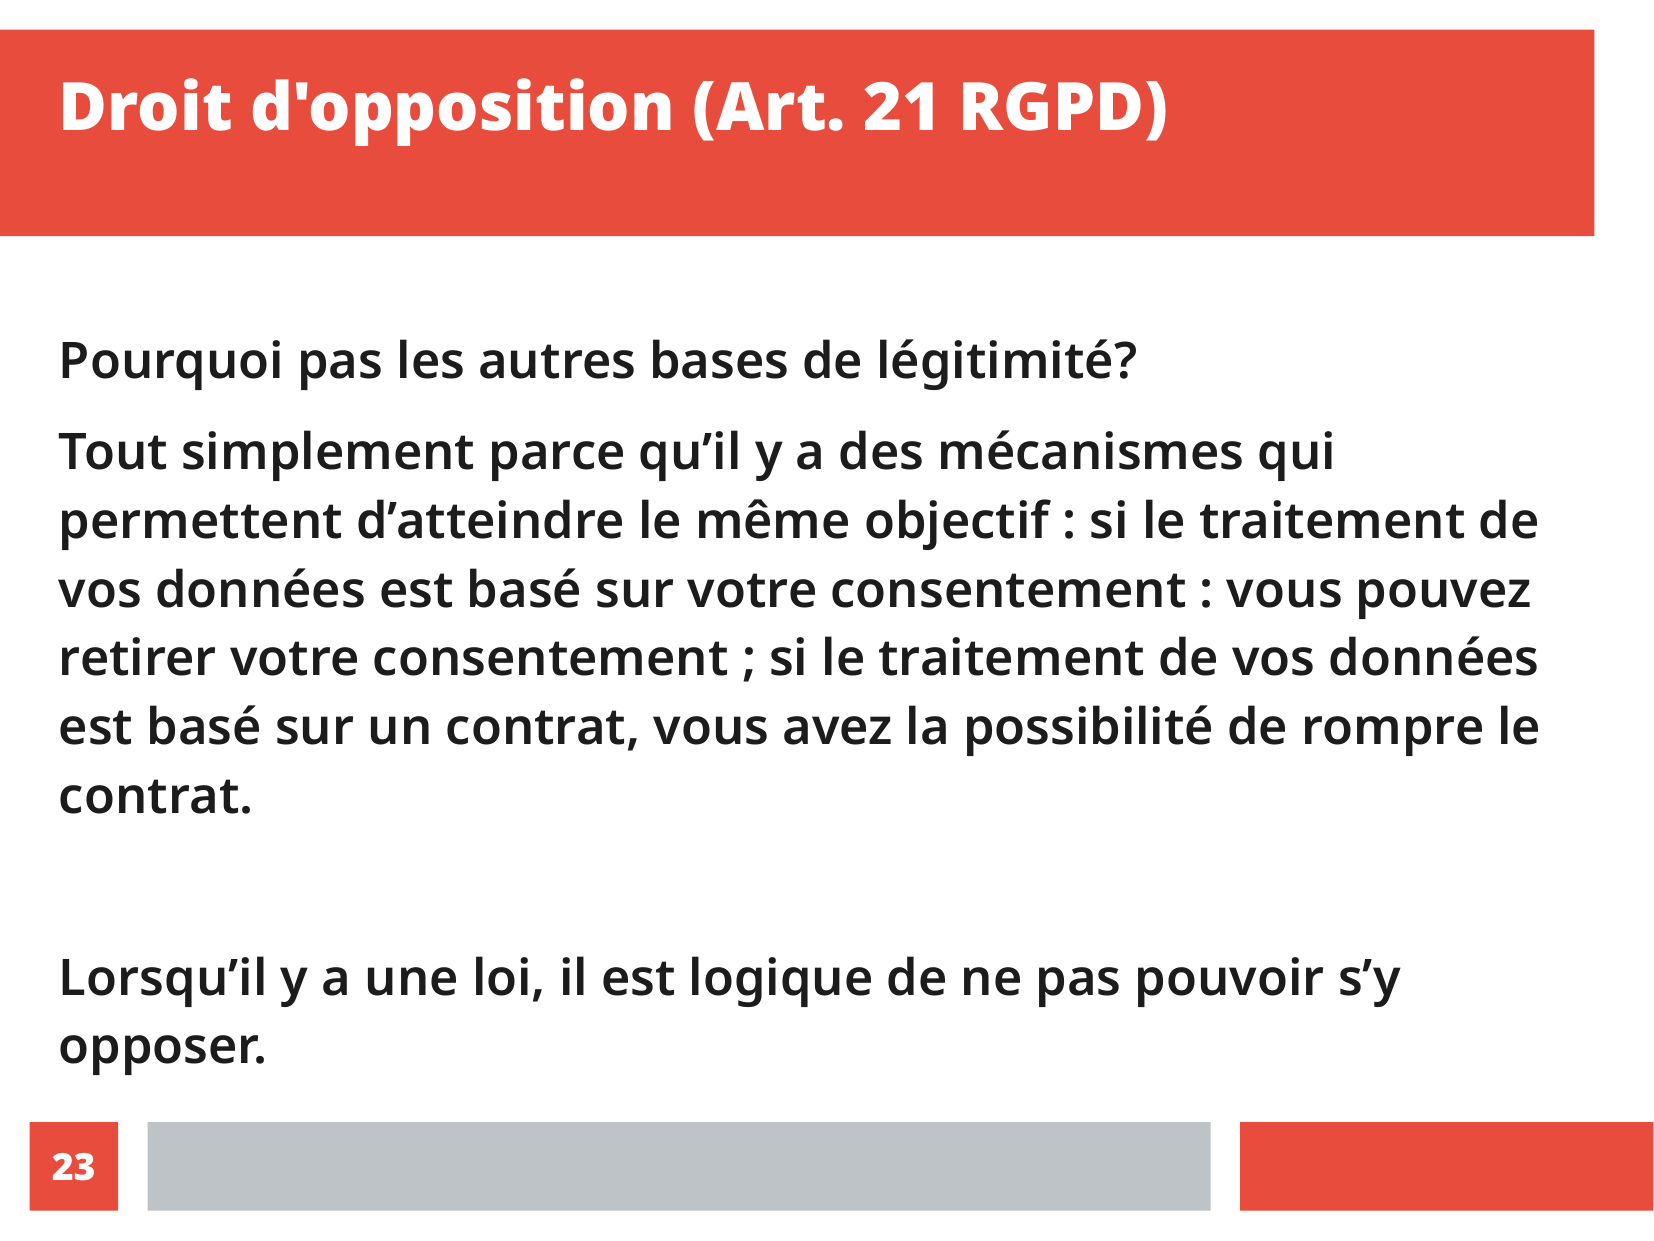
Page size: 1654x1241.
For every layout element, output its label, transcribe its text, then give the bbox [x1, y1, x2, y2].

title Droit d'opposition (Art. 21 RGPD) [59, 59, 1595, 207]
list Pourquoi pas les autres bases de légitimité? Tout simplement parce qu’il y a des mécanismes qui permettent d’atteindre le même objectif : si le traitement de vos données est basé sur votre consentement : vous pouvez retirer votre consentement ; si le traitement de vos données est basé sur un contrat, vous avez la possibilité de rompre le contrat. Lorsqu’il y a une loi, il est logique de ne pas pouvoir s’y opposer. [59, 324, 1565, 1093]
